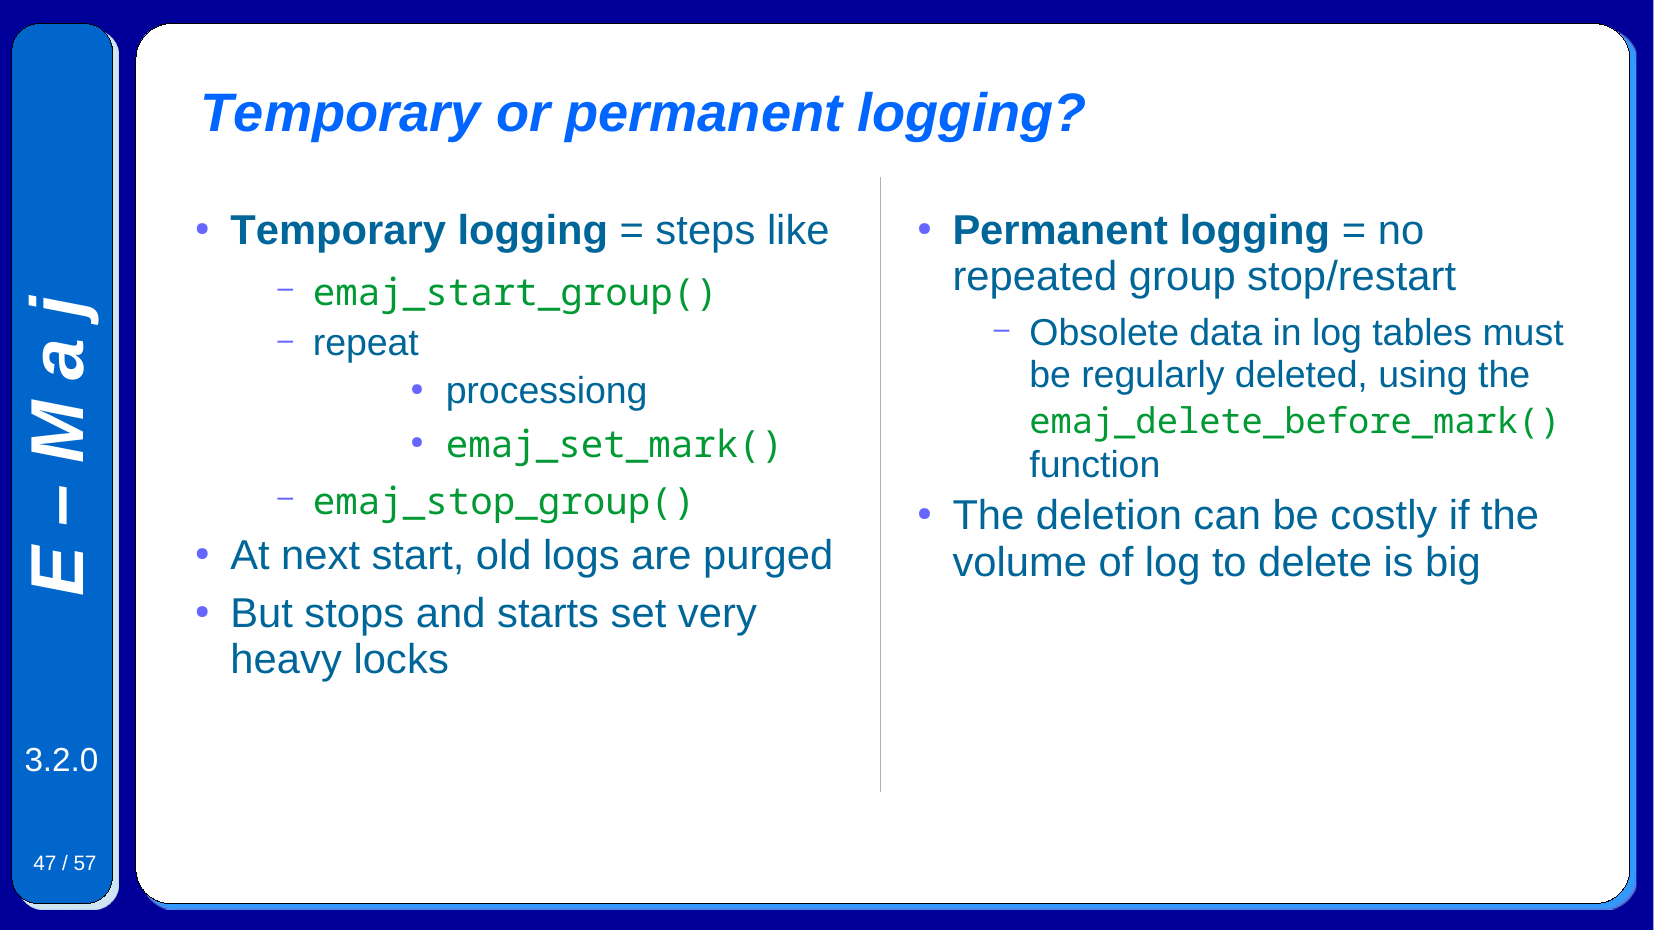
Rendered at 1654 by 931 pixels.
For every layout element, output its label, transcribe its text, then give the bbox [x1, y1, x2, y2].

title Temporary or permanent logging? [200, 34, 1575, 191]
list Permanent logging = no repeated group stop/restart Obsolete data in log tables must be regularly deleted, using the emaj_delete_before_mark() function The deletion can be costly if the volume of log to delete is big [899, 206, 1588, 827]
list Temporary logging = steps like emaj_start_group() repeat processiong emaj_set_mark() emaj_stop_group() At next start, old logs are purged But stops and starts set very heavy locks [177, 206, 865, 827]
